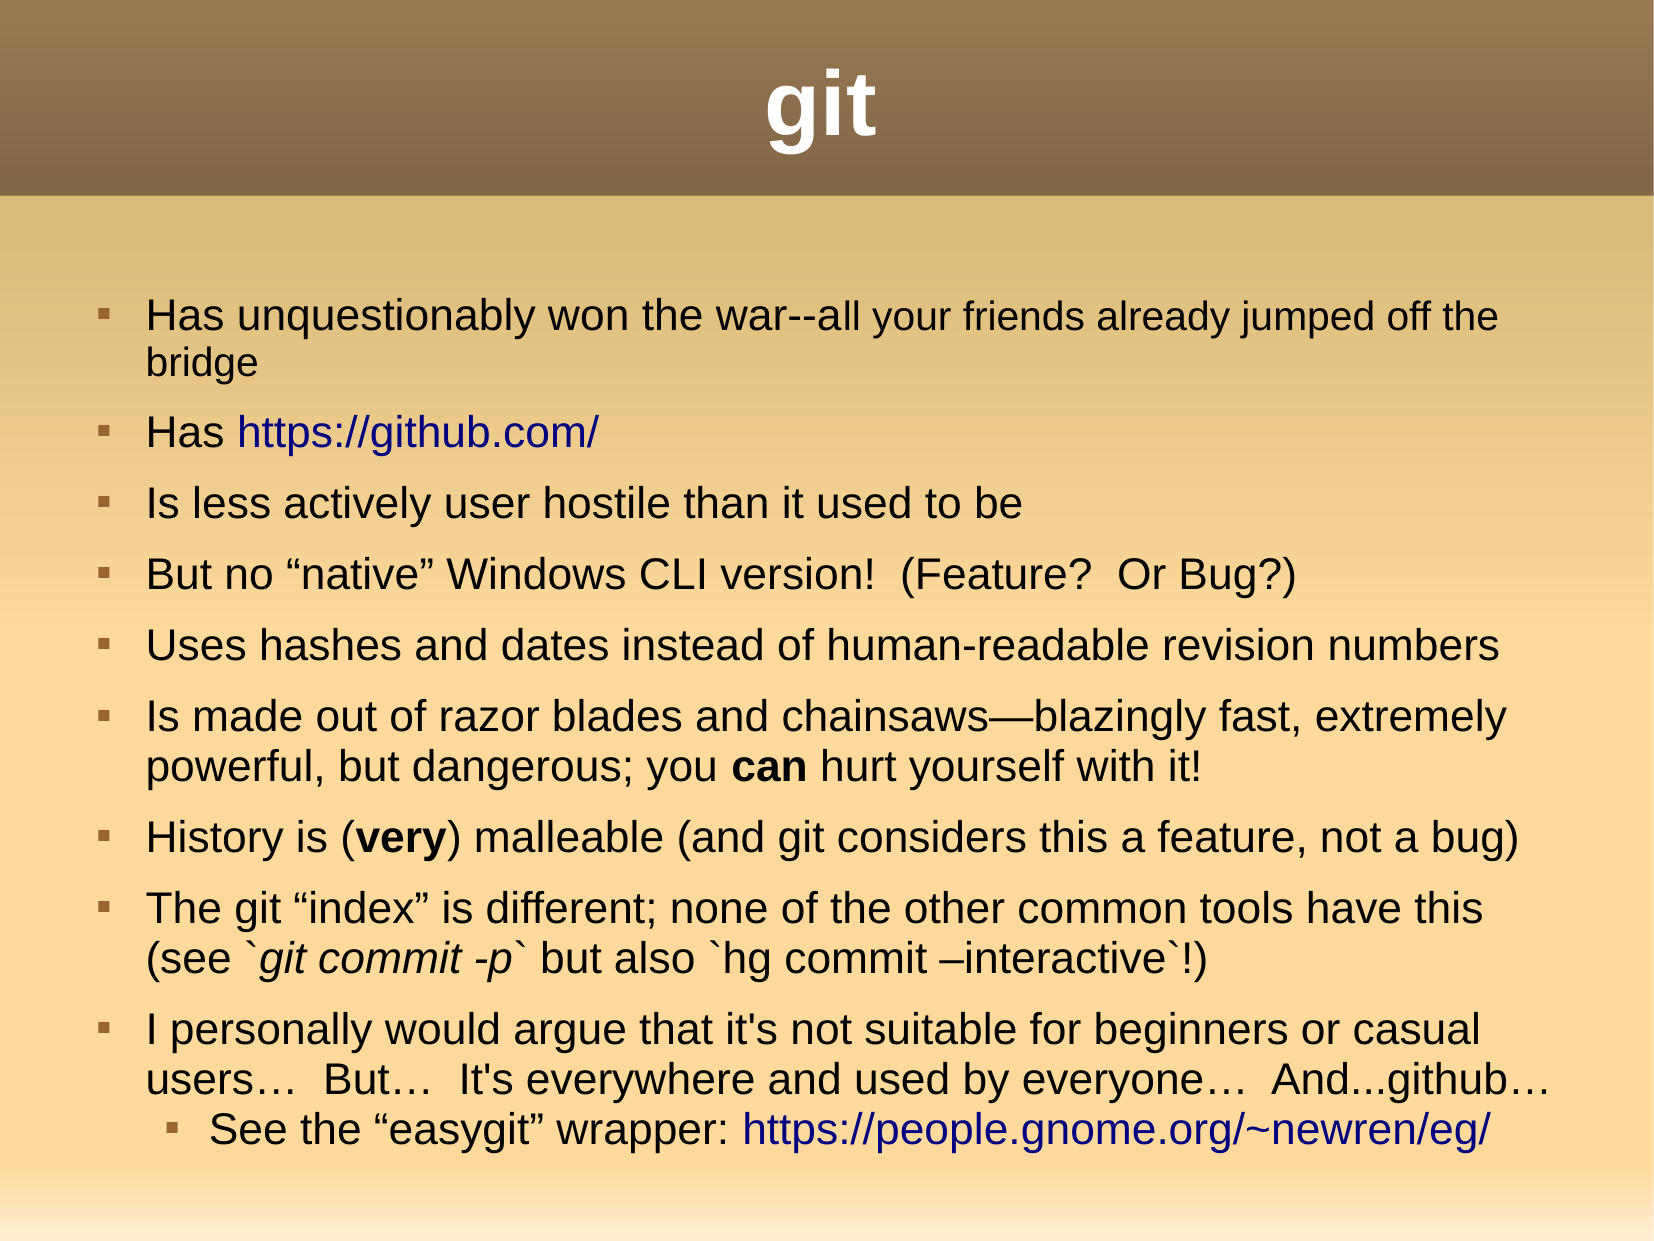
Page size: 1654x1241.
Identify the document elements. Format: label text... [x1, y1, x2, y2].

picture [0, 0, 1654, 1241]
title git [76, 0, 1565, 208]
list Has unquestionably won the war--all your friends already jumped off the bridge Has https://github.com/ Is less actively user hostile than it used to be But no “native” Windows CLI version! (Feature? Or Bug?) Uses hashes and dates instead of human-readable revision numbers Is made out of razor blades and chainsaws—blazingly fast, extremely powerful, but dangerous; you can hurt yourself with it! History is (very) malleable (and git considers this a feature, not a bug) The git “index” is different; none of the other common tools have this (see `git commit -p` but also `hg commit –interactive`!) I personally would argue that it's not suitable for beginners or casual users… But… It's everywhere and used by everyone… And...github… See the “easygit” wrapper: https://people.gnome.org/~newren/eg/ [82, 290, 1571, 1202]
